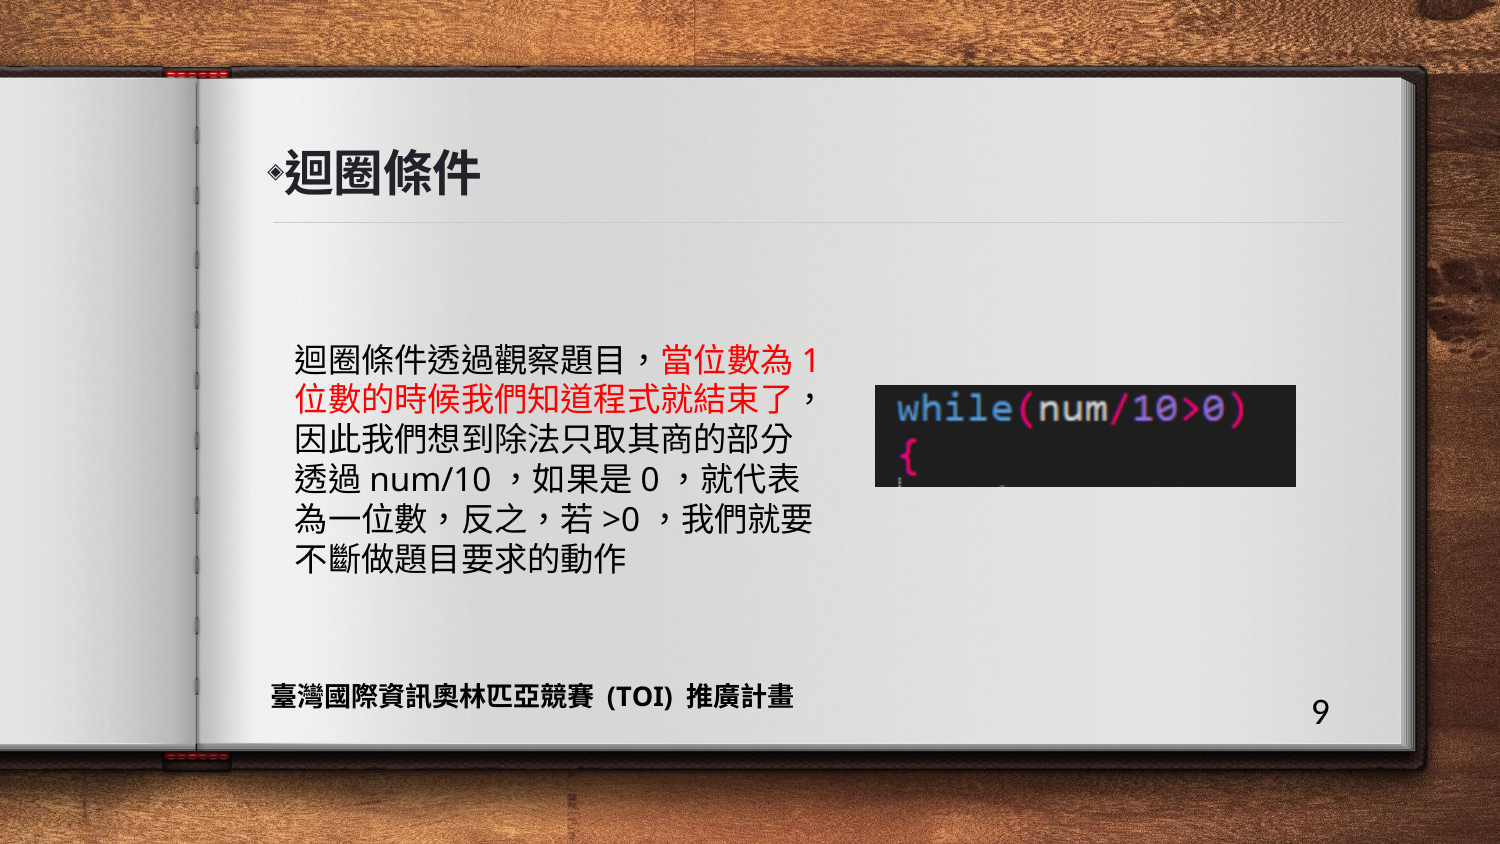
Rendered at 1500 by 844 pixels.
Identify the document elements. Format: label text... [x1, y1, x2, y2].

list 迴圈條件 [252, 126, 1194, 216]
picture [875, 385, 1296, 487]
text_box 迴圈條件透過觀察題目，當位數為1位數的時候我們知道程式就結束了，因此我們想到除法只取其商的部分 透過num/10，如果是0，就代表為一位數，反之，若>0，我們就要不斷做題目要求的動作 [279, 331, 836, 589]
text_box [1295, 672, 1386, 737]
